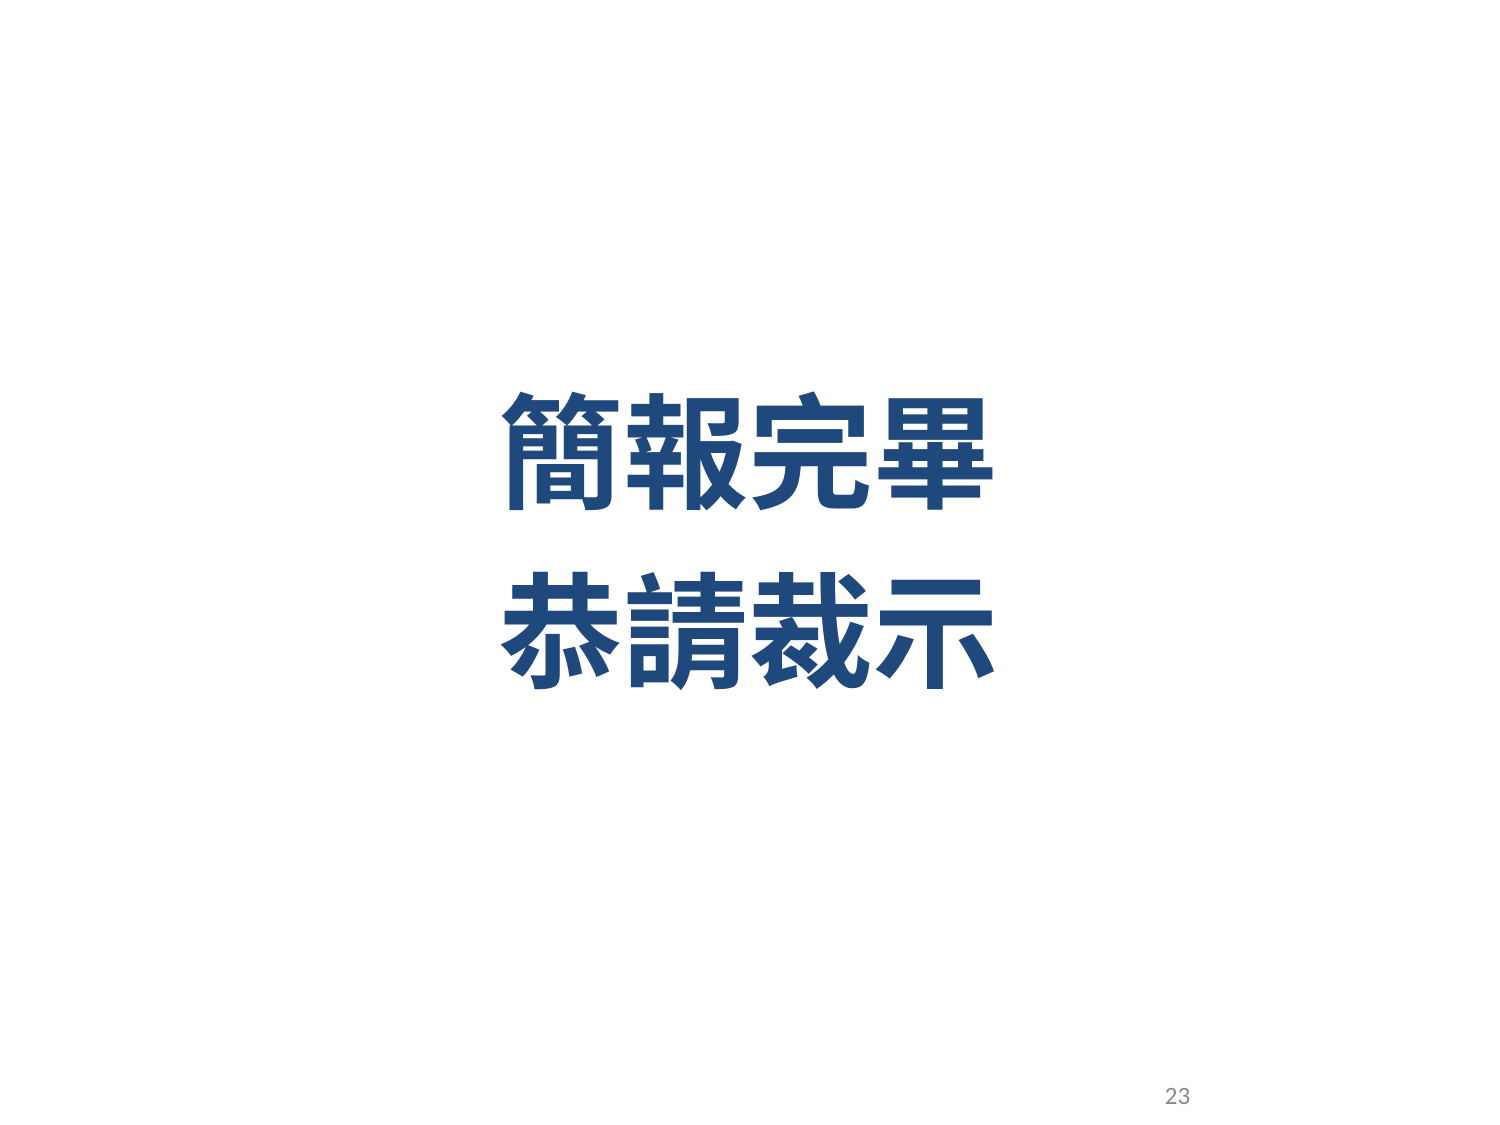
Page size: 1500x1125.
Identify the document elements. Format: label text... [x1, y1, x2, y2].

text_box 23 [1149, 1065, 1500, 1125]
list 簡報完畢 恭請裁示 [56, 366, 1440, 764]
